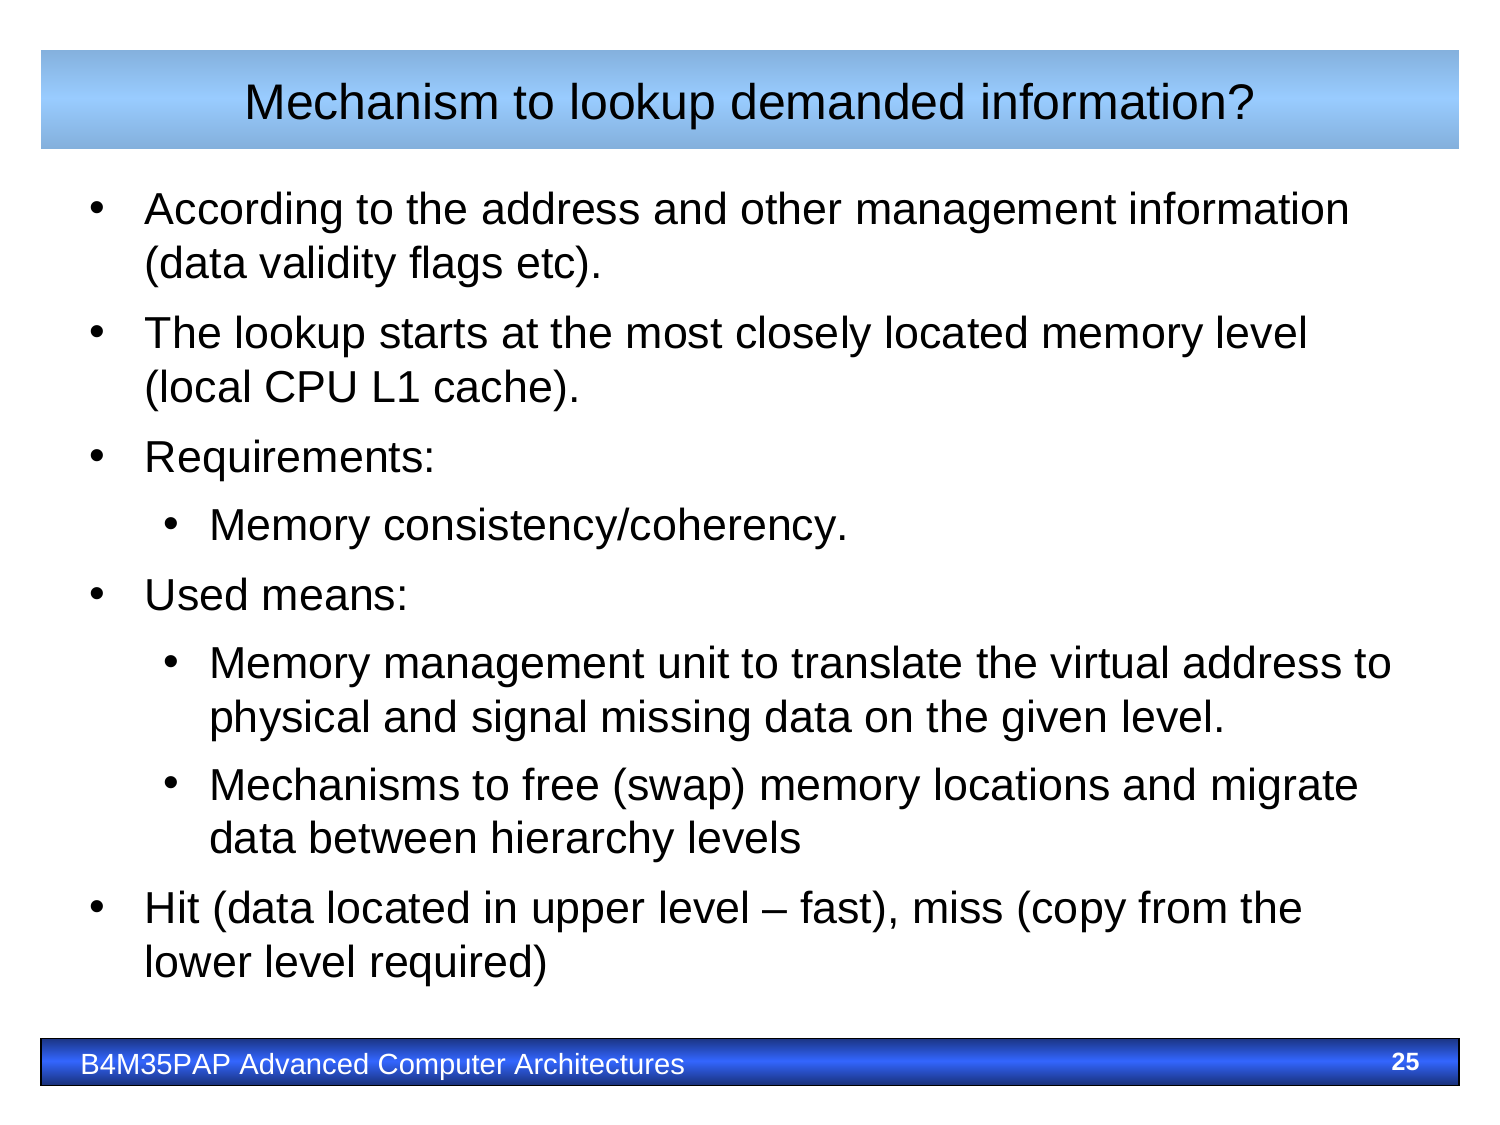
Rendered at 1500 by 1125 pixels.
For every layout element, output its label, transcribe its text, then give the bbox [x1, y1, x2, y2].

list According to the address and other management information (data validity flags etc). The lookup starts at the most closely located memory level (local CPU L1 cache). Requirements: Memory consistency/coherency. Used means: Memory management unit to translate the virtual address to physical and signal missing data on the given level. Mechanisms to free (swap) memory locations and migrate data between hierarchy levels Hit (data located in upper level – fast), miss (copy from the lower level required) [75, 172, 1426, 1000]
title Mechanism to lookup demanded information? [41, 50, 1459, 149]
